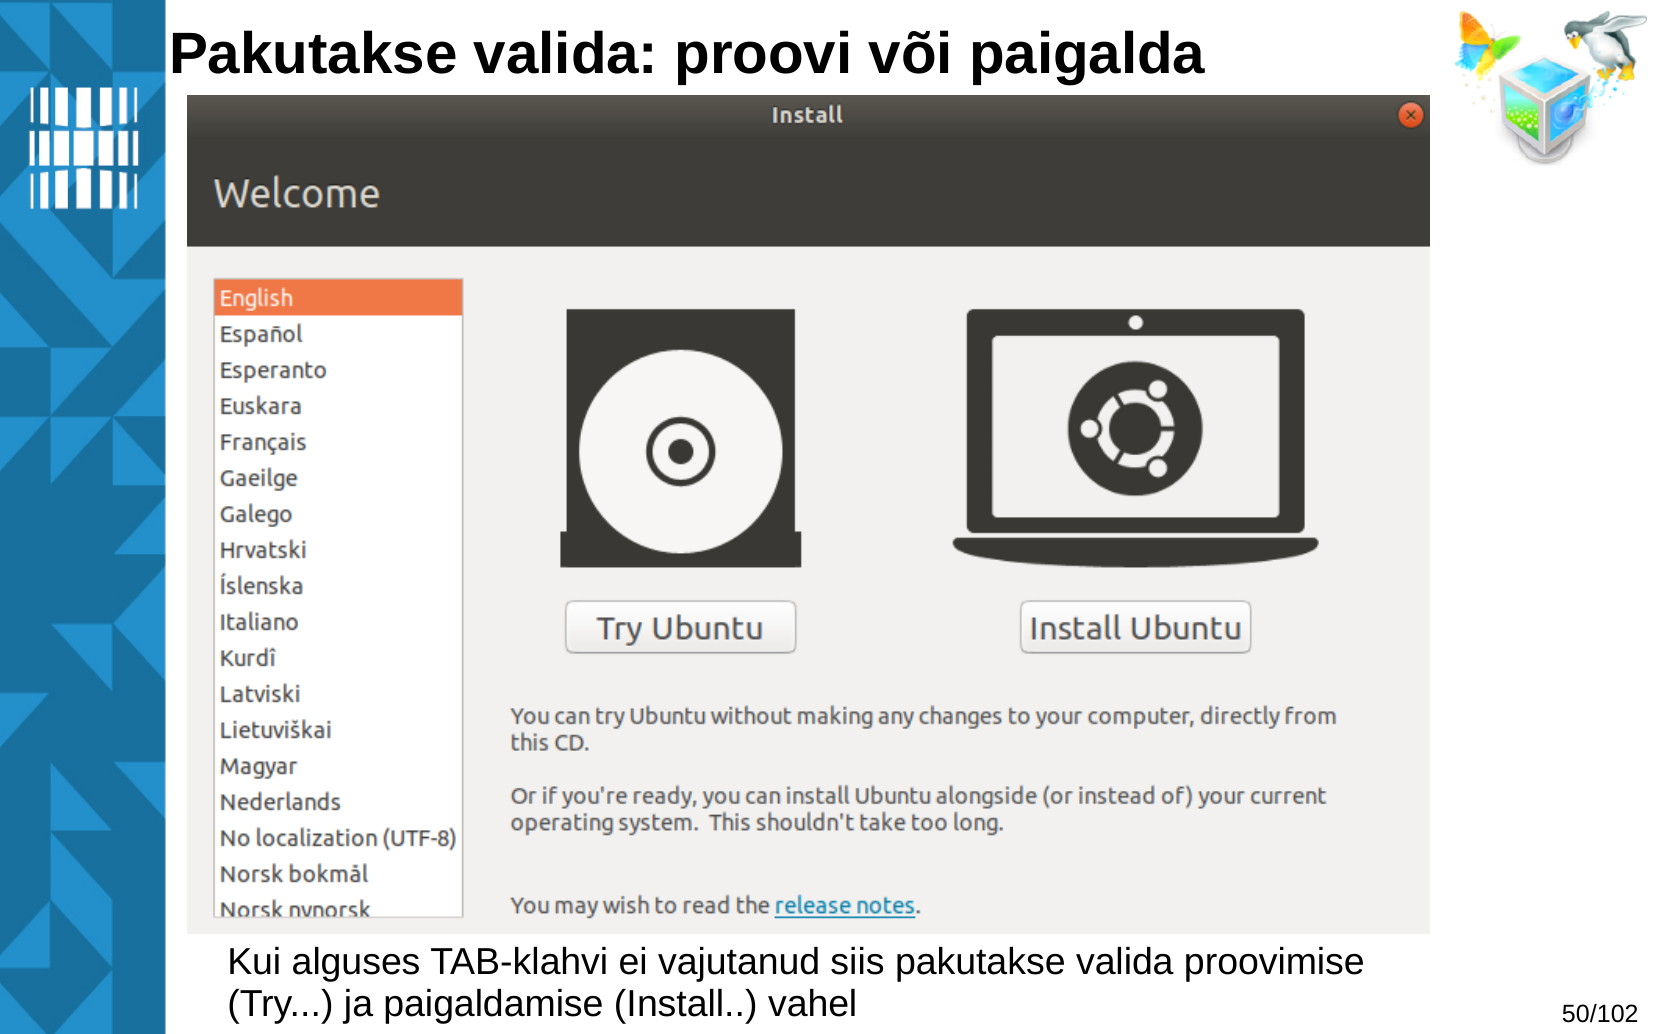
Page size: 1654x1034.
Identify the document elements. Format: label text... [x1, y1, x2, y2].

picture [187, 95, 1430, 934]
picture [1452, 7, 1653, 166]
title Pakutakse valida: proovi või paigalda [169, 11, 1571, 95]
text_box Kui alguses TAB-klahvi ei vajutanud siis pakutakse valida proovimise (Try...) ja paigaldamise (Install..) vahel [212, 933, 1430, 1032]
